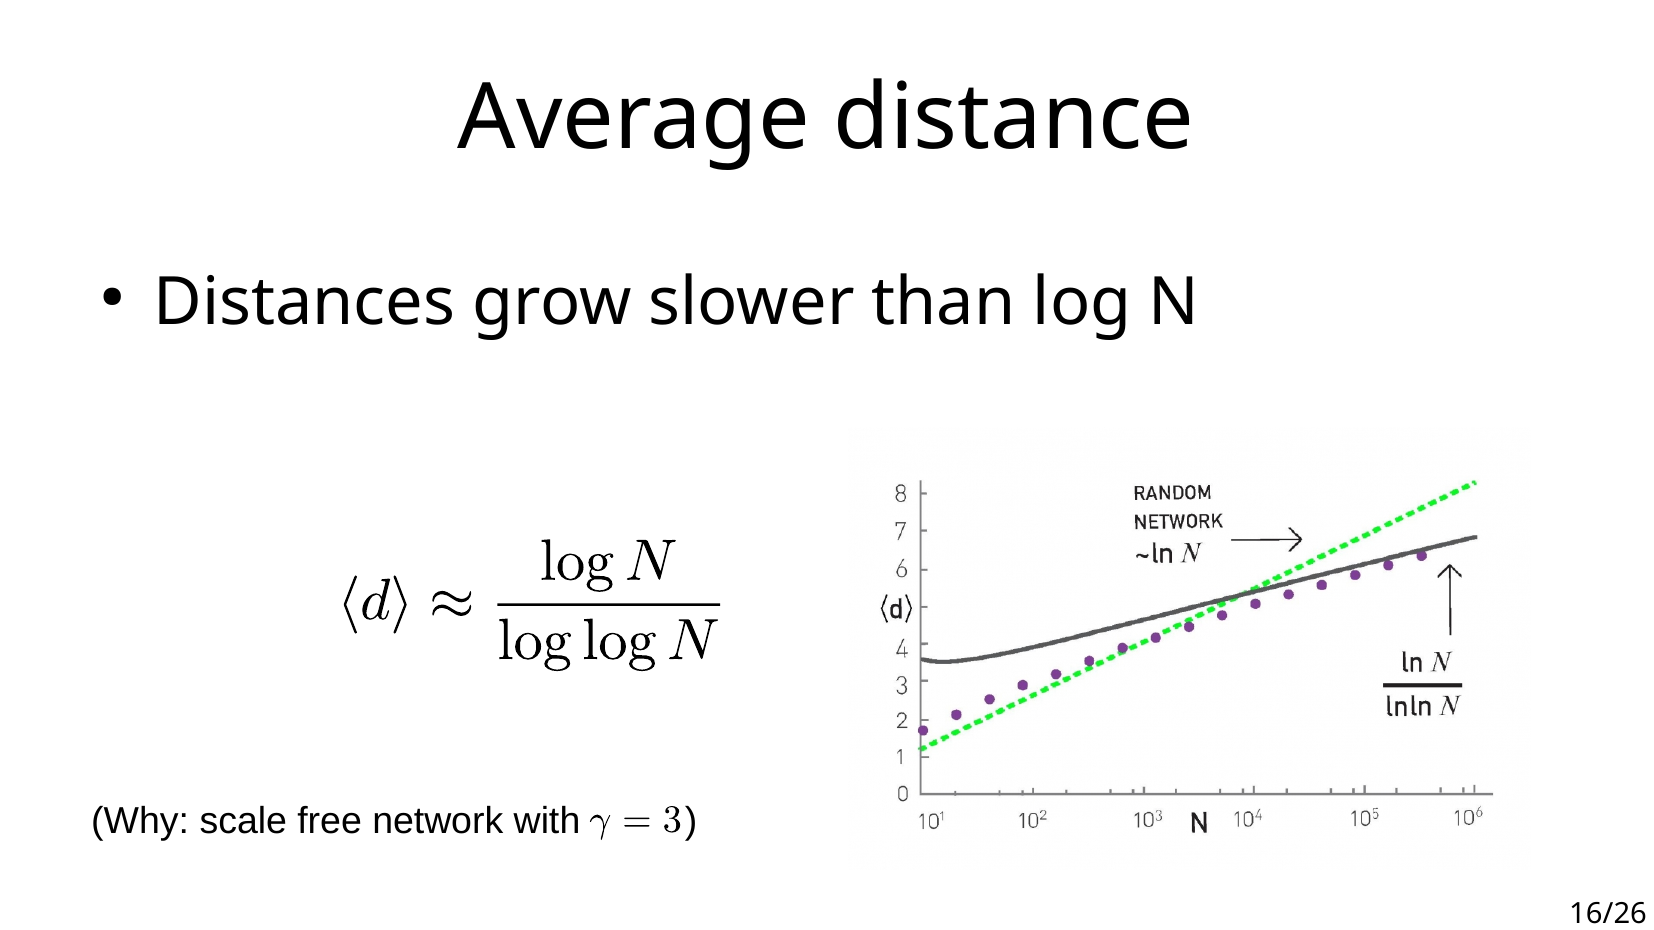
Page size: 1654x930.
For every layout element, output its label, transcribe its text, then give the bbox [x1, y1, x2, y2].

picture [848, 427, 1531, 871]
text_box [337, 539, 721, 672]
title Average distance [82, 1, 1571, 225]
text_box (Why: scale free network with ) [76, 792, 737, 892]
list Distances grow slower than log N [82, 252, 1571, 793]
text_box [589, 806, 682, 841]
